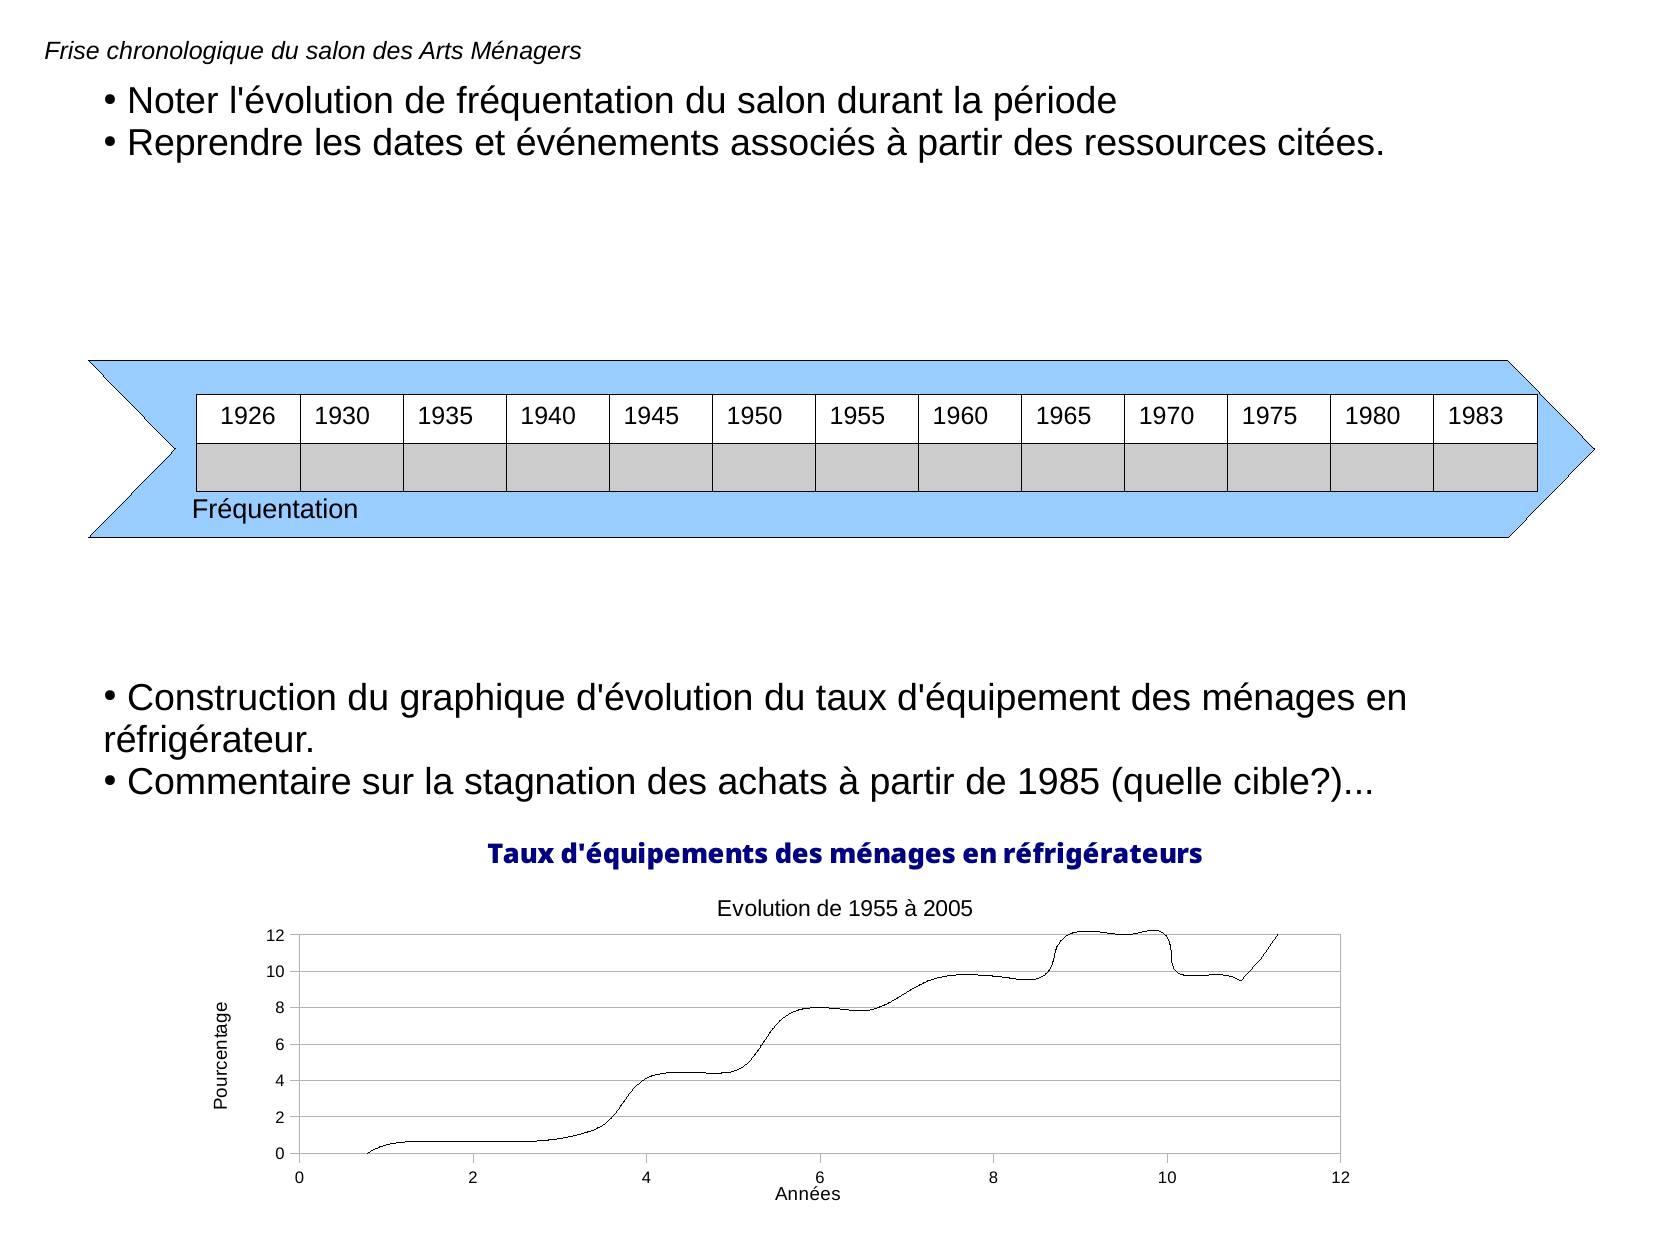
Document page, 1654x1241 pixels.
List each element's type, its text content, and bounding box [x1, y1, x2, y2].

table_header 1935 [404, 395, 506, 443]
text_box Construction du graphique d'évolution du taux d'équipement des ménages en réfrigérateur. Commentaire sur la stagnation des achats à partir de 1985 (quelle cible?)... [88, 668, 1536, 810]
text_box Frise chronologique du salon des Arts Ménagers [29, 29, 621, 73]
table_header 1970 [1125, 395, 1227, 443]
table_header 1950 [713, 395, 815, 443]
table_header 1940 [507, 395, 609, 443]
table_header 1960 [919, 395, 1021, 443]
table_header 1930 [301, 395, 403, 443]
table_header 1965 [1022, 395, 1124, 443]
table_cell [1434, 444, 1537, 491]
table_cell [404, 444, 506, 491]
table_header 1955 [816, 395, 918, 443]
text_box [88, 360, 1595, 538]
table_cell [1022, 444, 1124, 491]
table_cell [919, 444, 1021, 491]
table_cell [301, 444, 403, 486]
table_cell [507, 444, 609, 491]
table_header 1926 [197, 395, 300, 443]
table_header 1975 [1228, 395, 1330, 443]
table_cell [1331, 444, 1433, 491]
table_cell [1125, 444, 1227, 491]
table_header 1983 [1434, 395, 1537, 443]
table_cell [197, 444, 300, 486]
table_cell [816, 444, 918, 491]
table_cell [610, 444, 712, 491]
table_cell [713, 444, 815, 491]
text_box Fréquentation [177, 486, 502, 532]
text_box Noter l'évolution de fréquentation du salon durant la période Reprendre les dates et événements associés à partir des ressources citées. [88, 72, 1495, 172]
table_header 1945 [610, 395, 712, 443]
table_header 1980 [1331, 395, 1433, 443]
table_cell [1228, 444, 1330, 491]
chart [125, 811, 1565, 1211]
